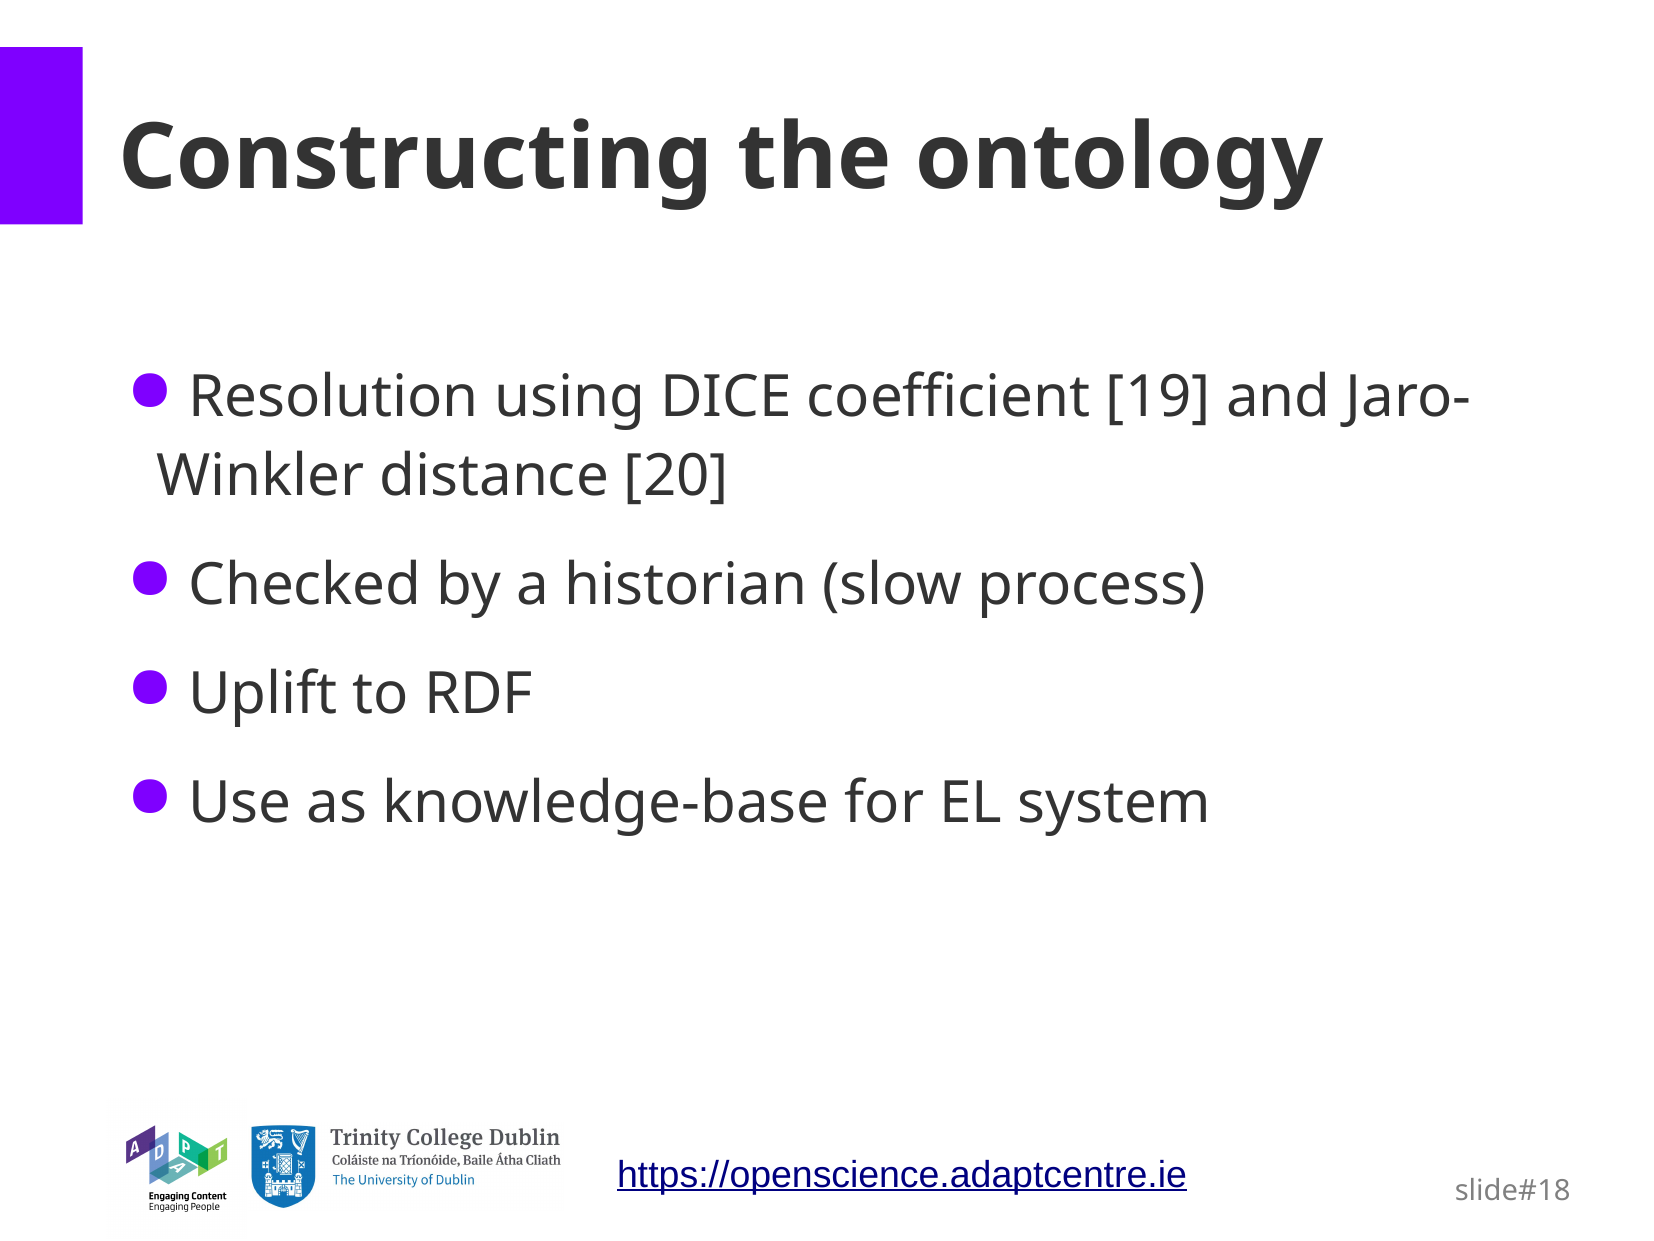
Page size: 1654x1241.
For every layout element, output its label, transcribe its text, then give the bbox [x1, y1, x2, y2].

picture [106, 1098, 247, 1239]
title Constructing the ontology [118, 49, 1571, 257]
list Resolution using DICE coefficient [19] and Jaro-Winkler distance [20] Checked by a historian (slow process) Uplift to RDF Use as knowledge-base for EL system [118, 354, 1536, 1074]
picture [248, 1122, 564, 1211]
